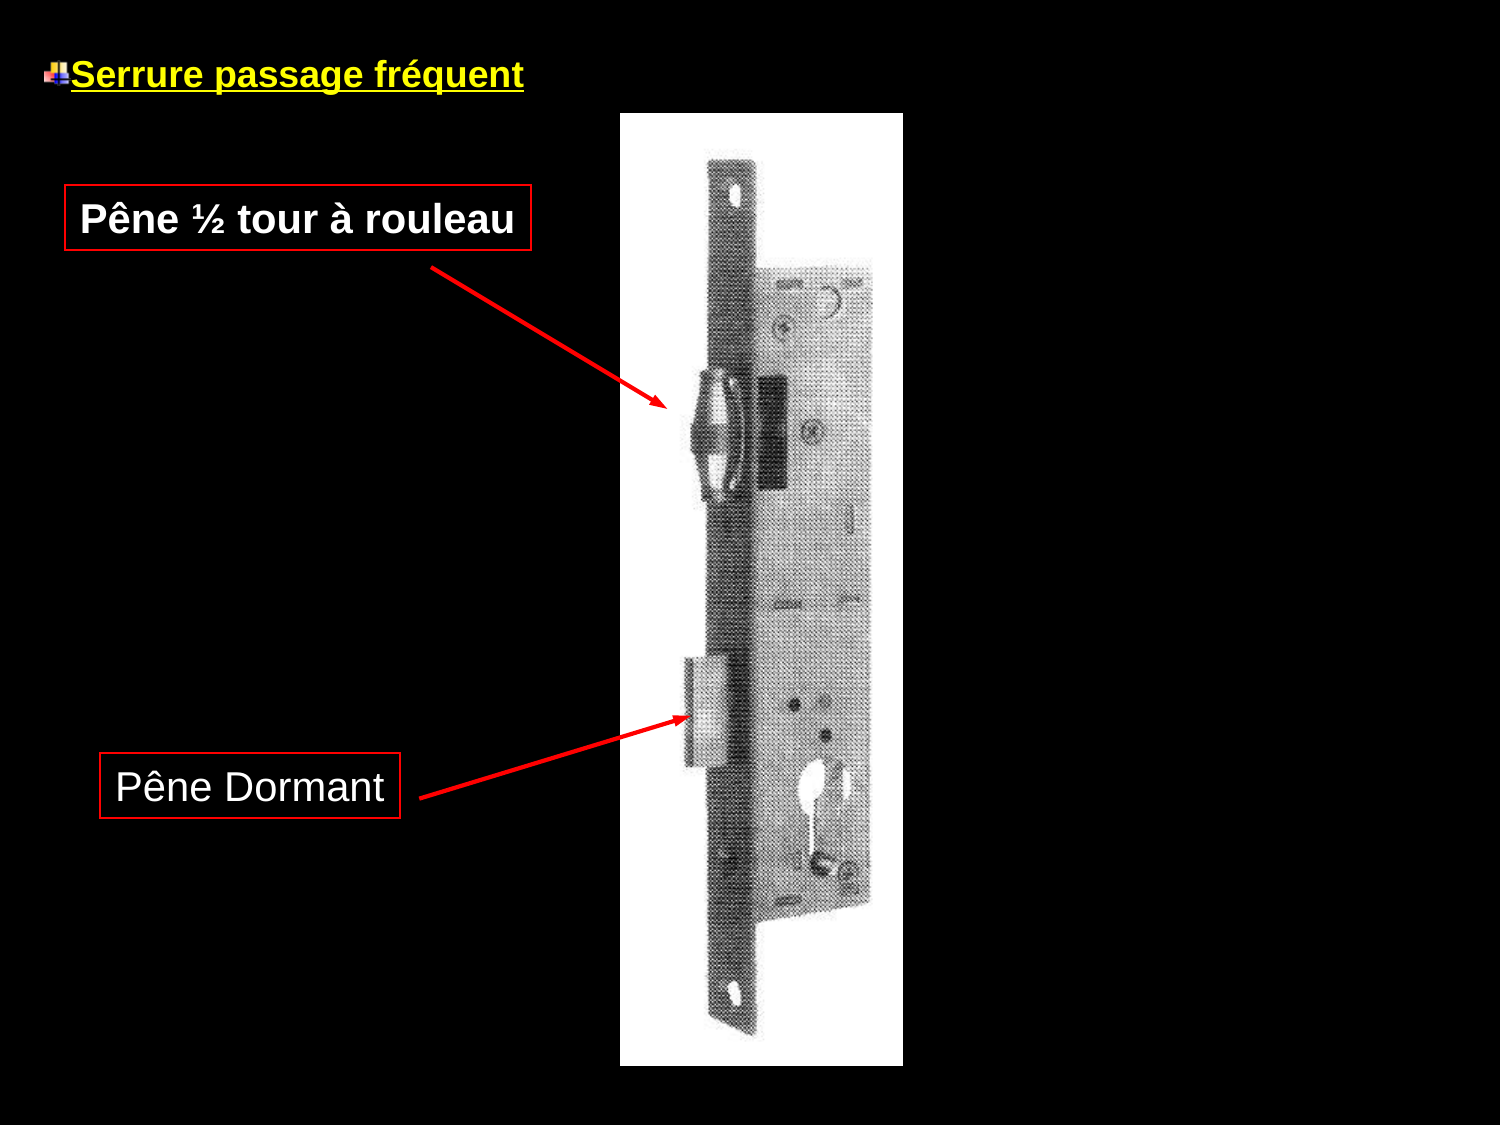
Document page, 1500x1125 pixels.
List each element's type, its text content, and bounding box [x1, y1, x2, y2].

text_box Pêne Dormant [100, 753, 400, 818]
text_box Serrure passage fréquent [29, 43, 540, 103]
picture [620, 113, 903, 1066]
text_box Pêne ½ tour à rouleau [65, 185, 531, 250]
